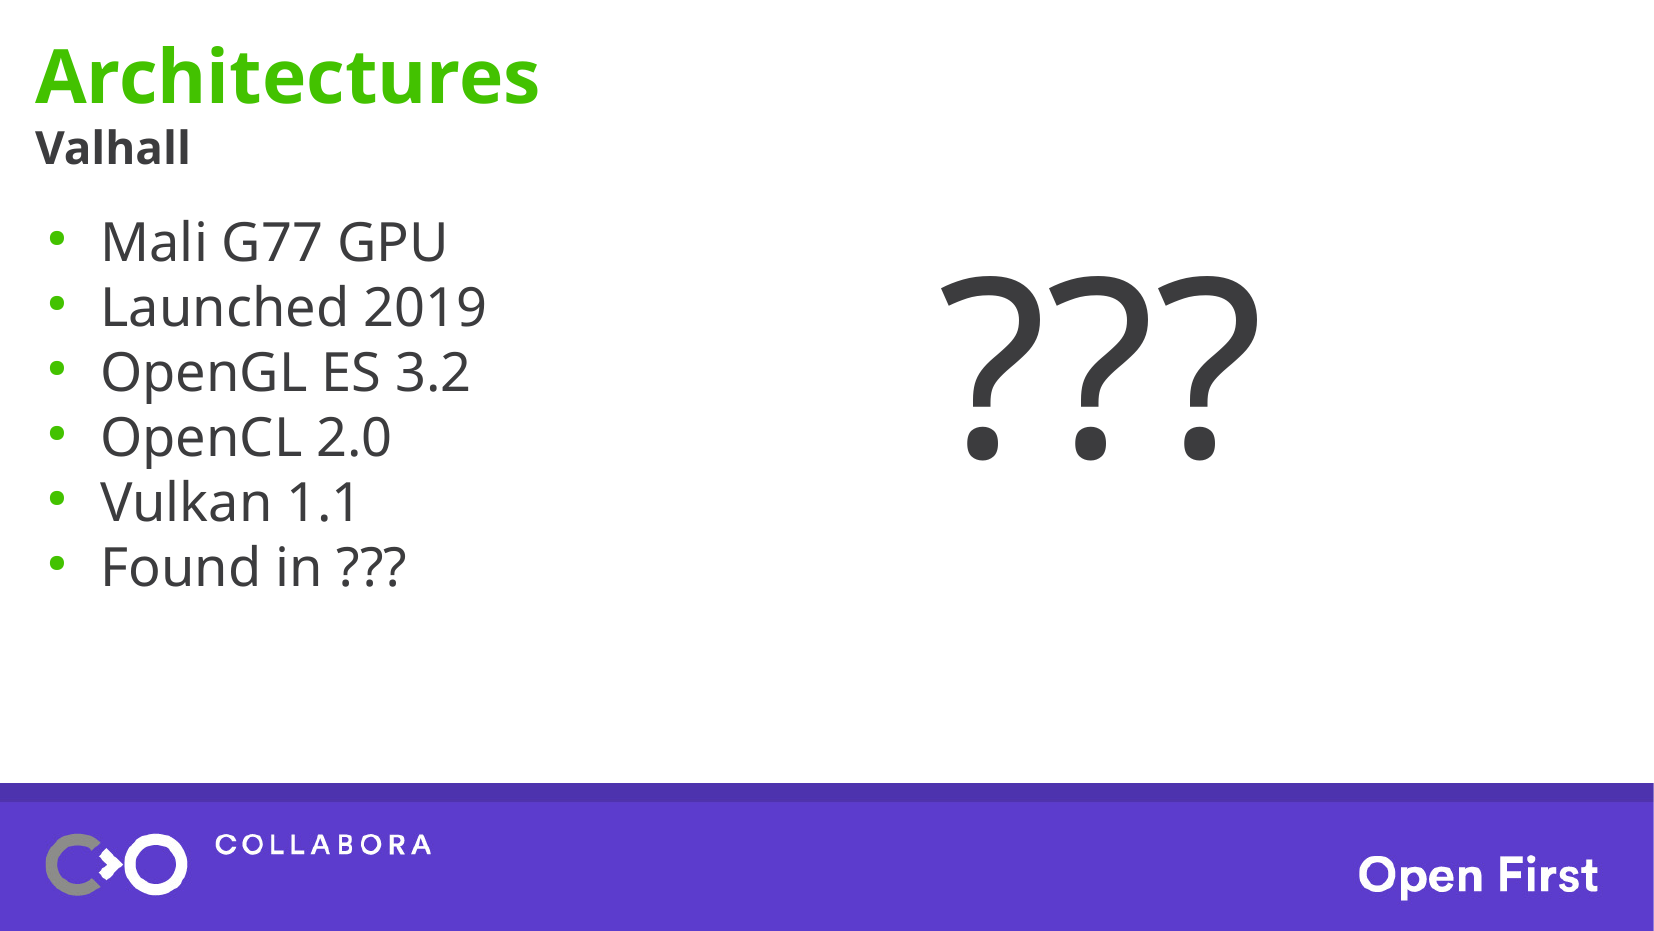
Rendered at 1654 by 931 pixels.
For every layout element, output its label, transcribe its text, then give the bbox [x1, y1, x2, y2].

picture [0, 0, 1654, 931]
list ??? [831, 207, 1654, 851]
title Architectures Valhall [35, 28, 1608, 193]
list Mali G77 GPU Launched 2019 OpenGL ES 3.2 OpenCL 2.0 Vulkan 1.1 Found in ??? [29, 207, 831, 851]
